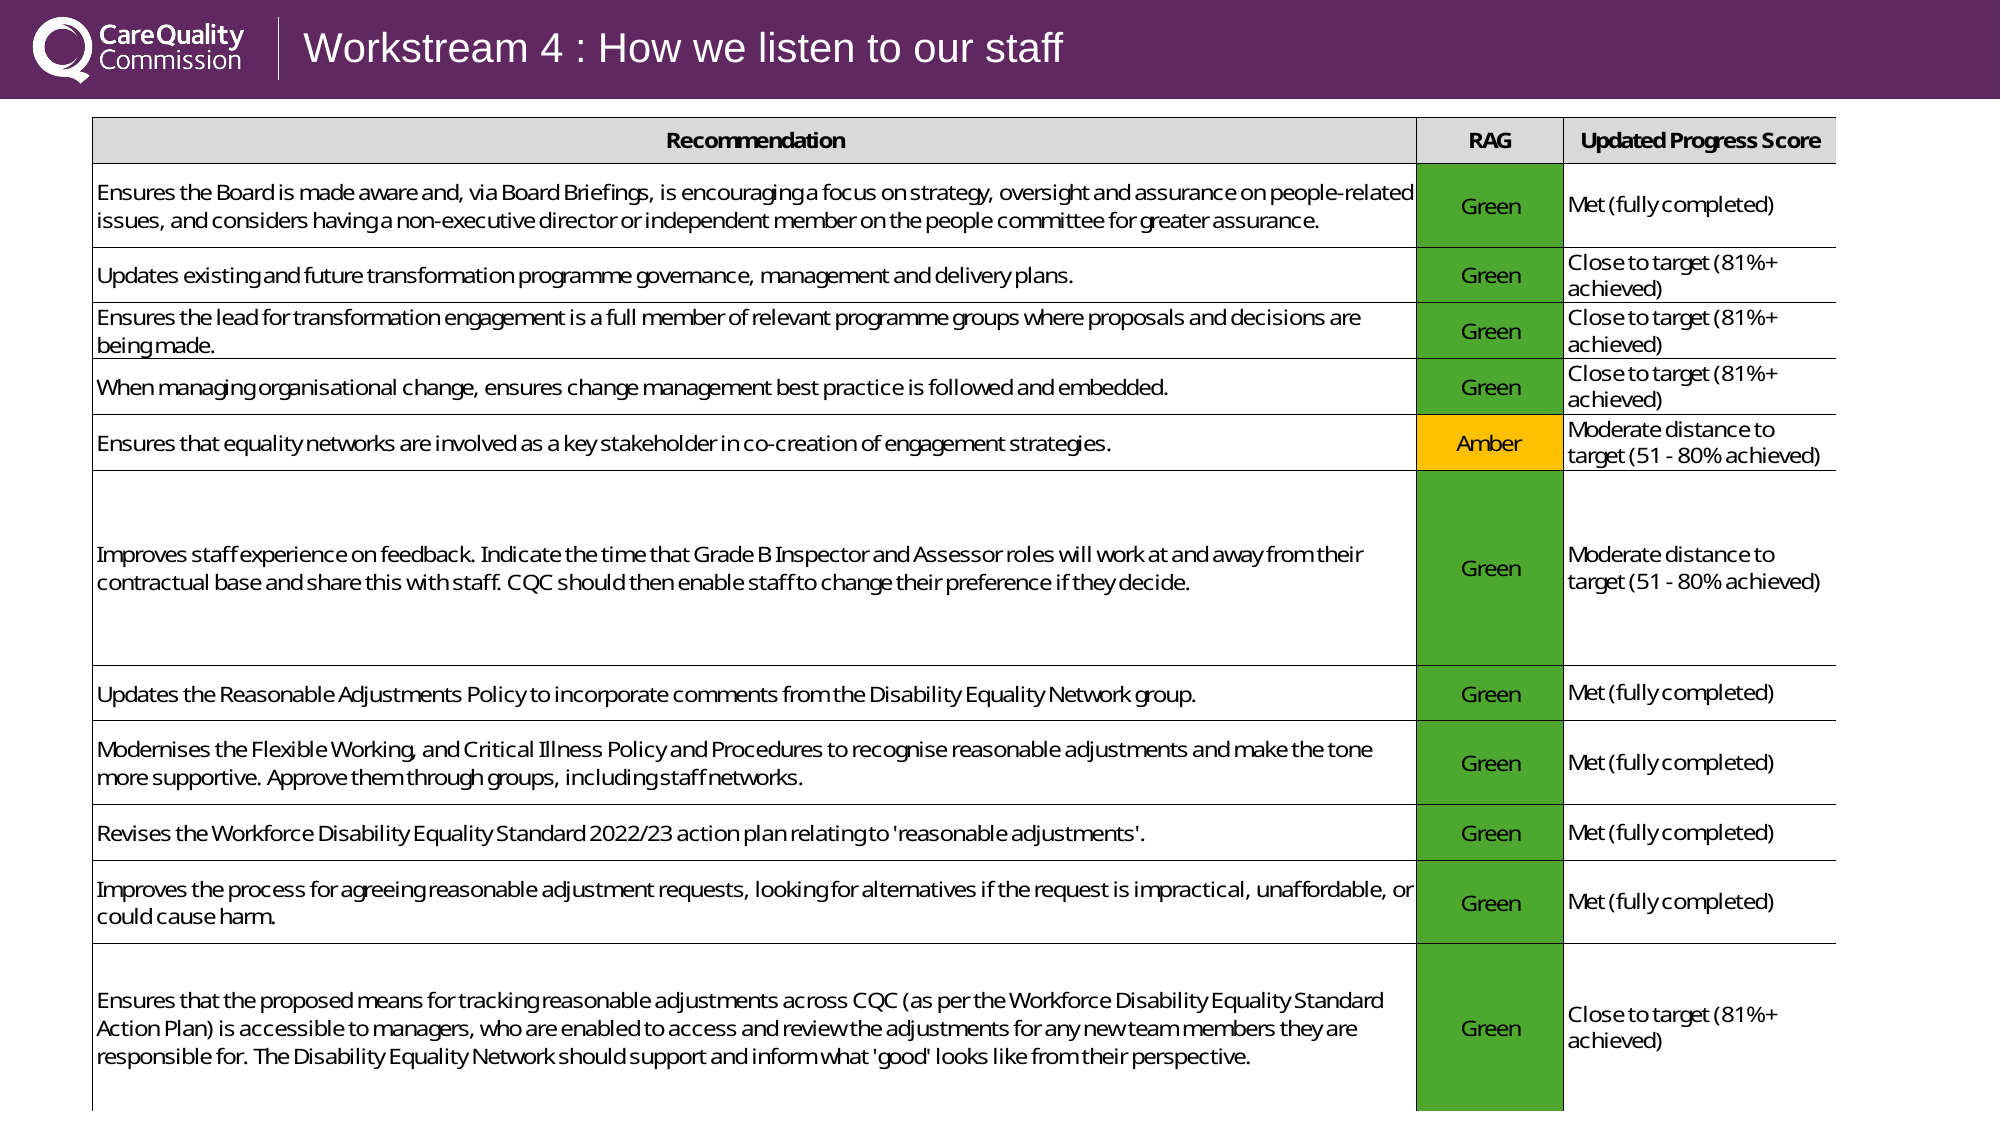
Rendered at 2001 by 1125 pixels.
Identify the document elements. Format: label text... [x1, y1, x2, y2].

text_box Workstream 4 : How we listen to our staff [288, 13, 1439, 80]
text_box [0, 0, 2000, 99]
picture [32, 16, 245, 84]
picture [92, 116, 1837, 1112]
